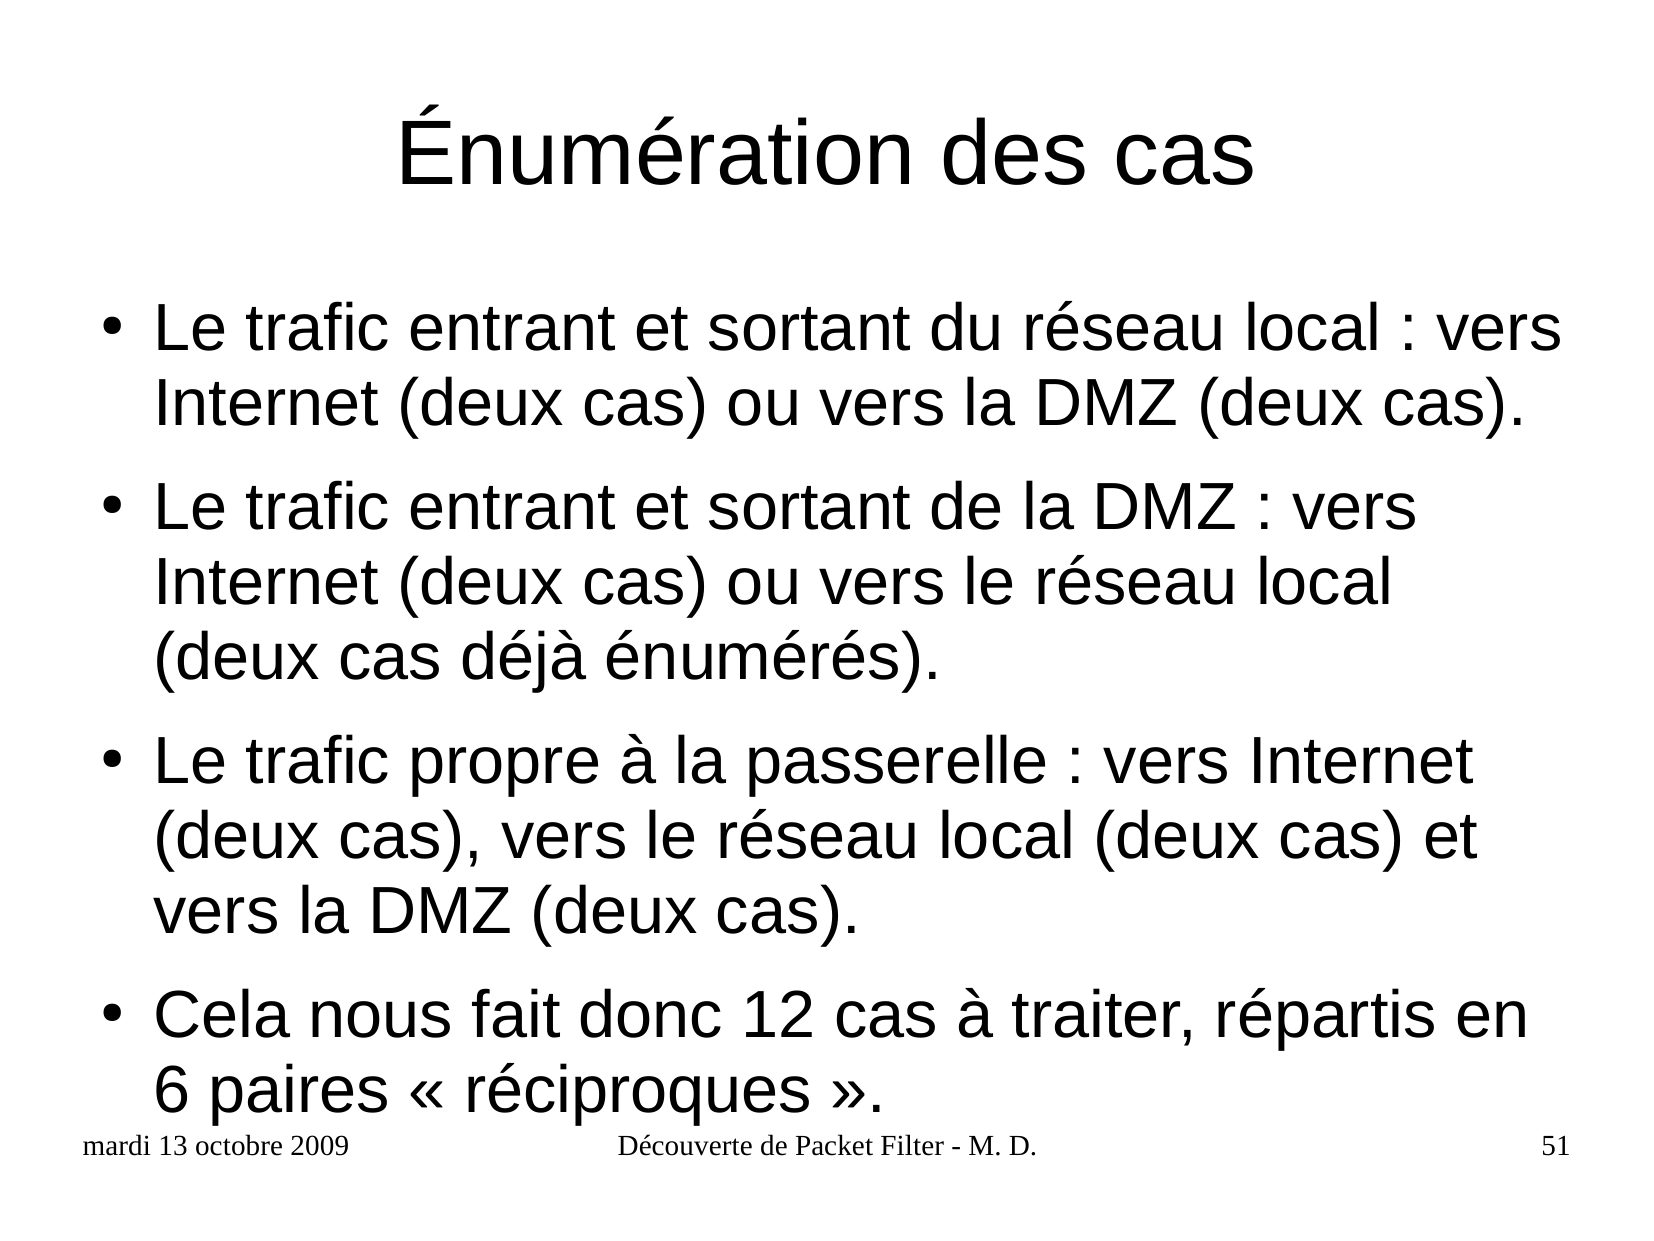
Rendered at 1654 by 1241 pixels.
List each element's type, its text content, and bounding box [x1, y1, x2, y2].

title Énumération des cas [82, 49, 1571, 257]
list Le trafic entrant et sortant du réseau local : vers Internet (deux cas) ou vers la DMZ (deux cas). Le trafic entrant et sortant de la DMZ : vers Internet (deux cas) ou vers le réseau local (deux cas déjà énumérés). Le trafic propre à la passerelle : vers Internet (deux cas), vers le réseau local (deux cas) et vers la DMZ (deux cas). Cela nous fait donc 12 cas à traiter, répartis en 6 paires « réciproques ». [82, 290, 1571, 1127]
